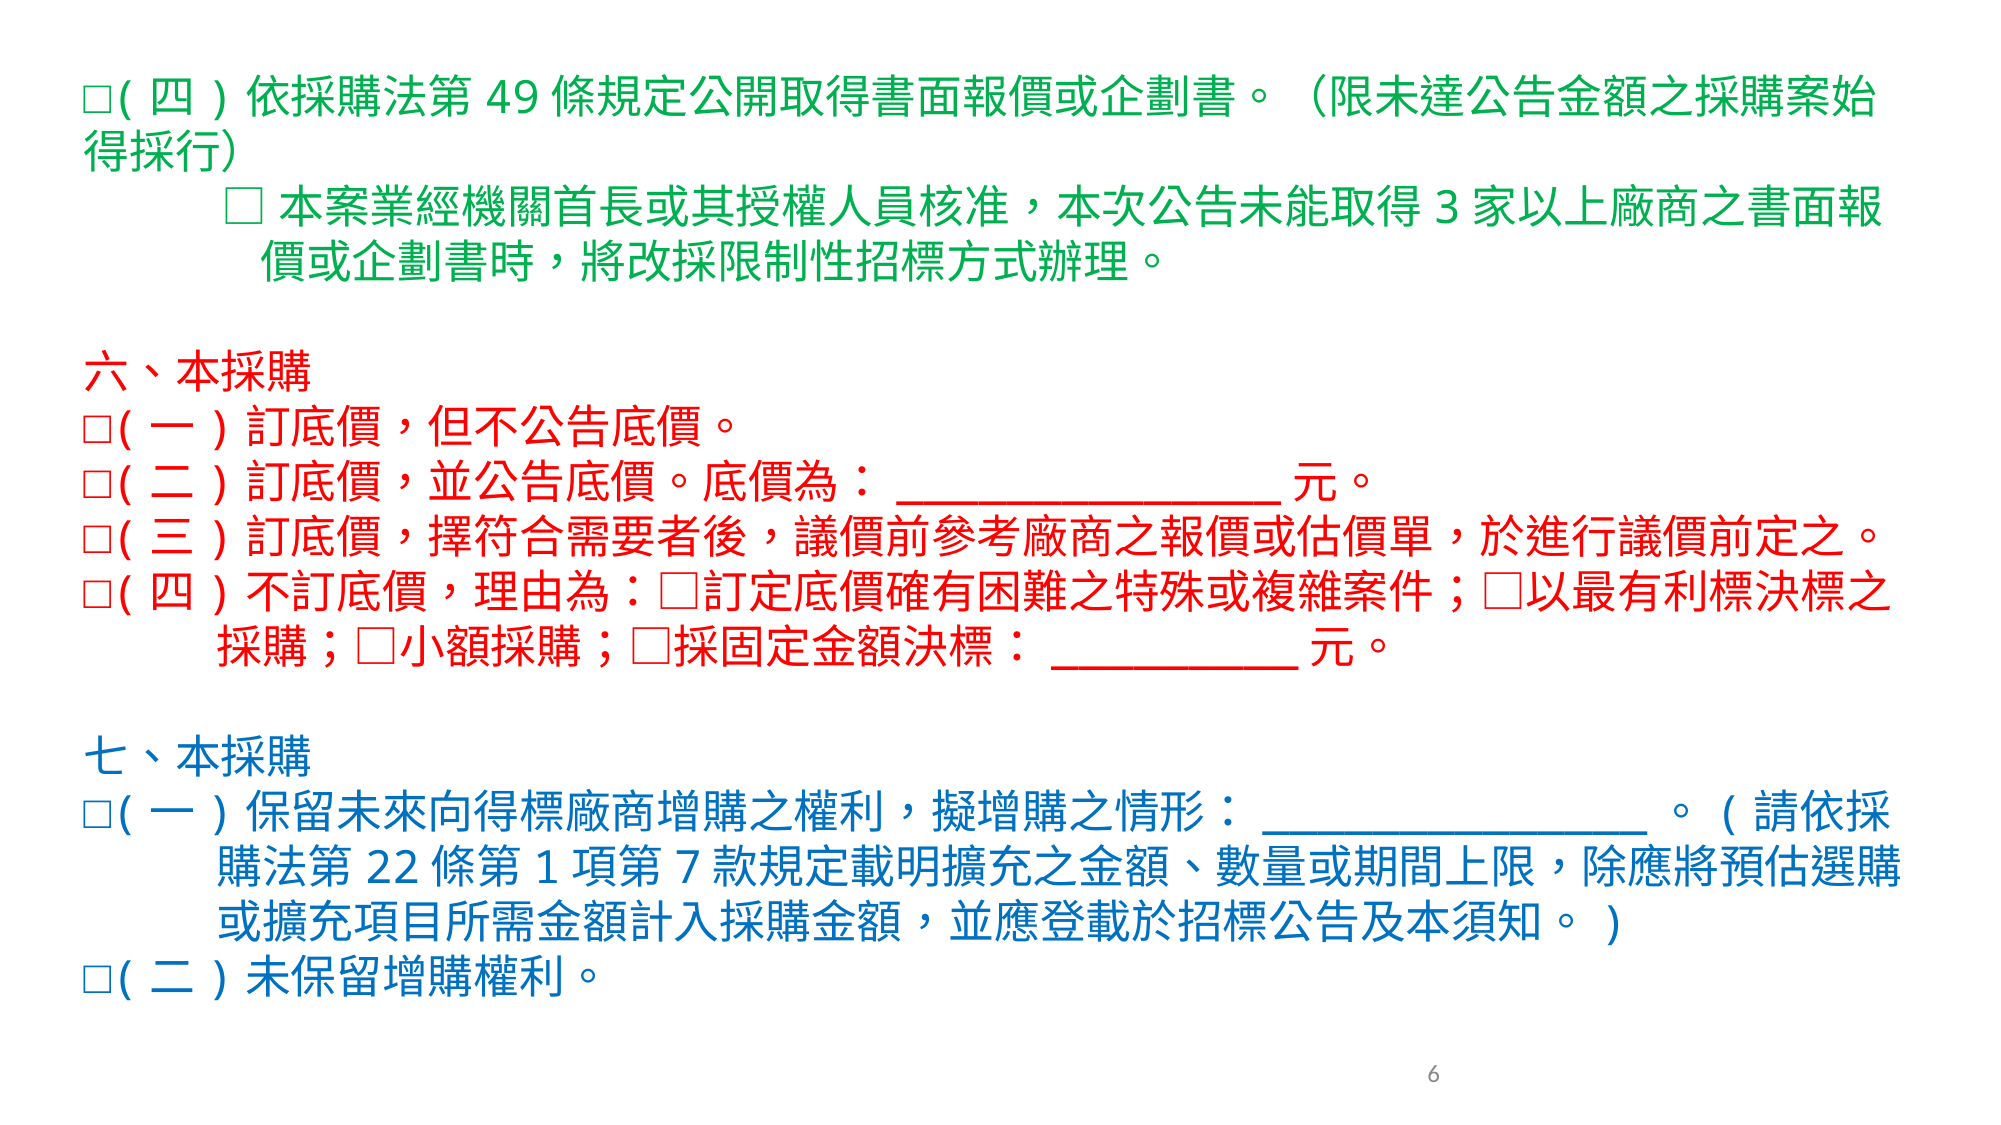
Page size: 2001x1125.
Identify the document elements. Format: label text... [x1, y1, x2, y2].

text_box □(四)依採購法第49條規定公開取得書面報價或企劃書。（限未達公告金額之採購案始得採行） □本案業經機關首長或其授權人員核准，本次公告未能取得3家以上廠商之書面報價或企劃書時，將改採限制性招標方式辦理。 六、本採購 □(一)訂底價，但不公告底價。 □(二)訂底價，並公告底價。底價為：______________元。 □(三)訂底價，擇符合需要者後，議價前參考廠商之報價或估價單，於進行議價前定之。 □(四)不訂底價，理由為：□訂定底價確有困難之特殊或複雜案件；□以最有利標決標之採購；□小額採購；□採固定金額決標：_________元。 七、本採購 □(一)保留未來向得標廠商增購之權利，擬增購之情形：______________。(請依採購法第22條第1項第7款規定載明擴充之金額、數量或期間上限，除應將預估選購或擴充項目所需金額計入採購金額，並應登載於招標公告及本須知。) □(二)未保留增購權利。 [69, 60, 1931, 1055]
text_box 6 [1412, 1042, 1863, 1103]
